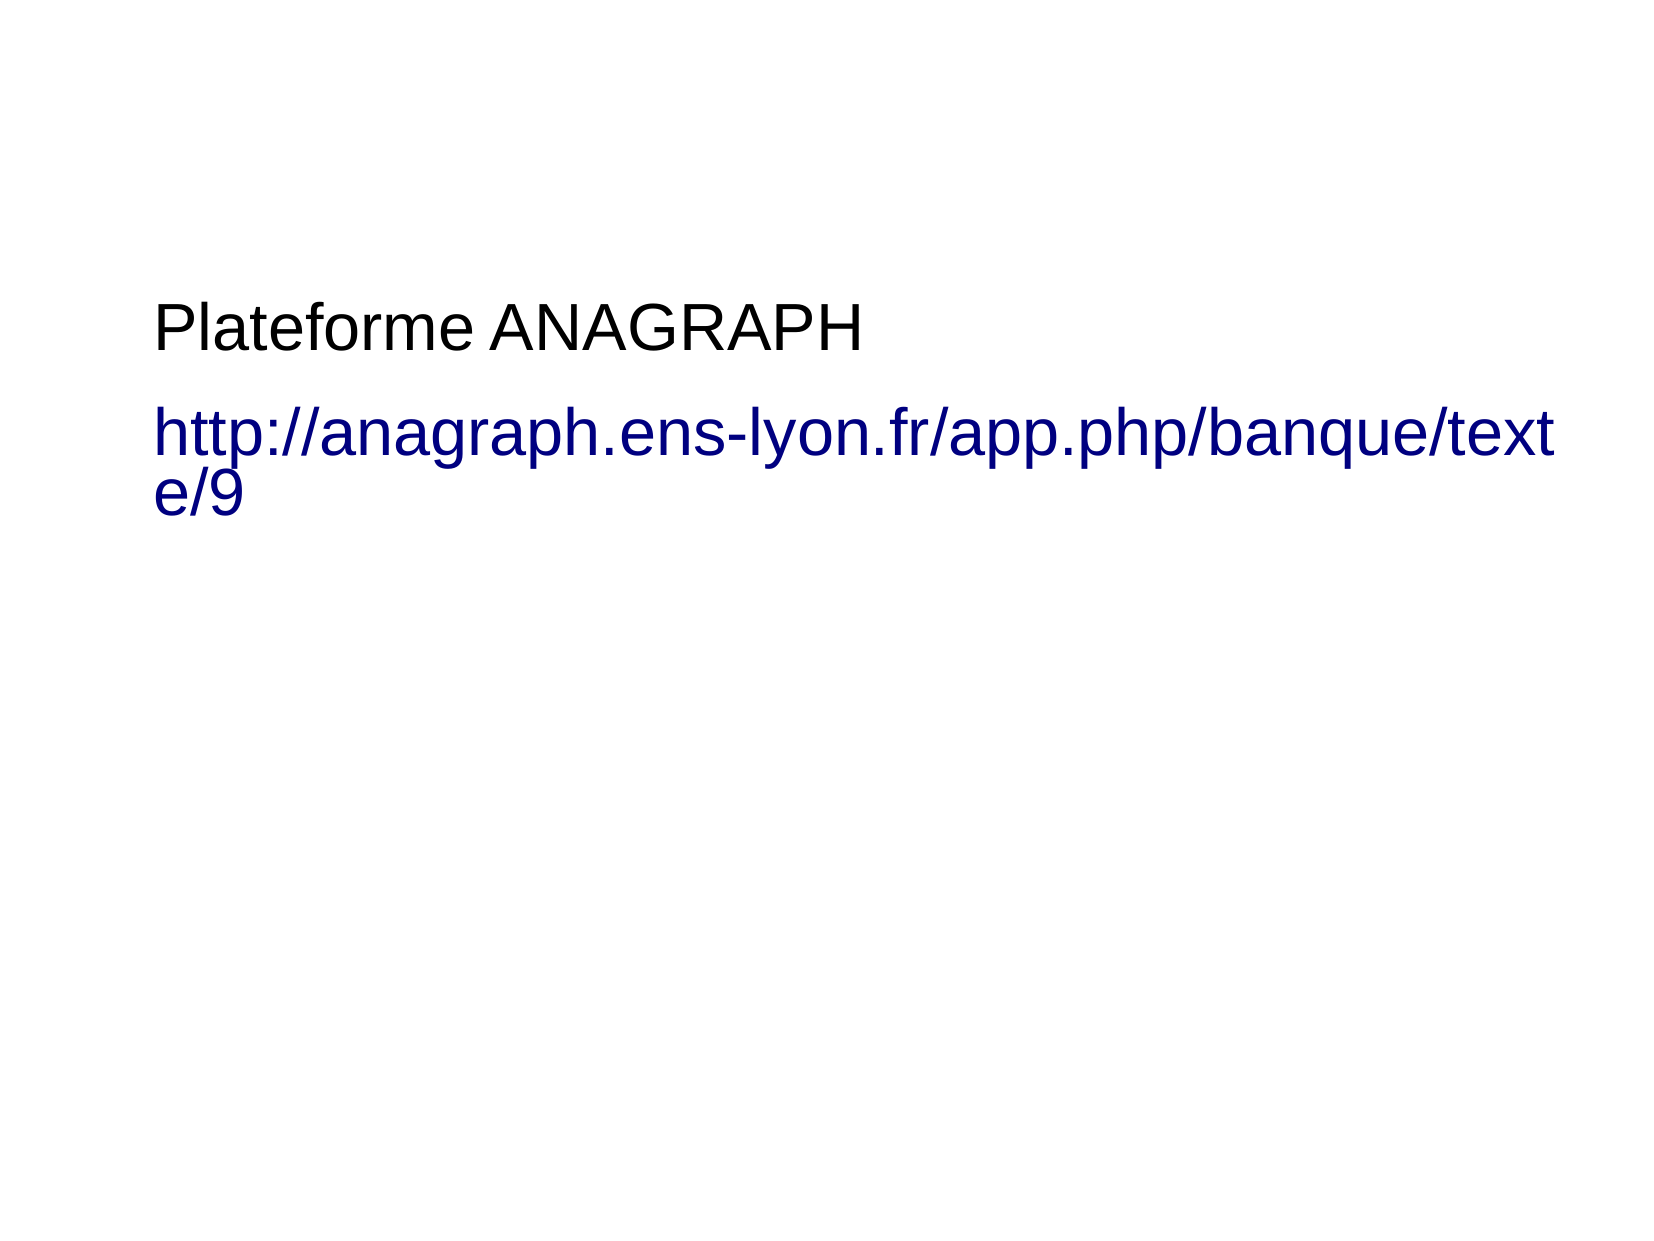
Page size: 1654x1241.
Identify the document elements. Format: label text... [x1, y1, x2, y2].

list Plateforme ANAGRAPH http://anagraph.ens-lyon.fr/app.php/banque/texte/9 [82, 290, 1571, 1109]
